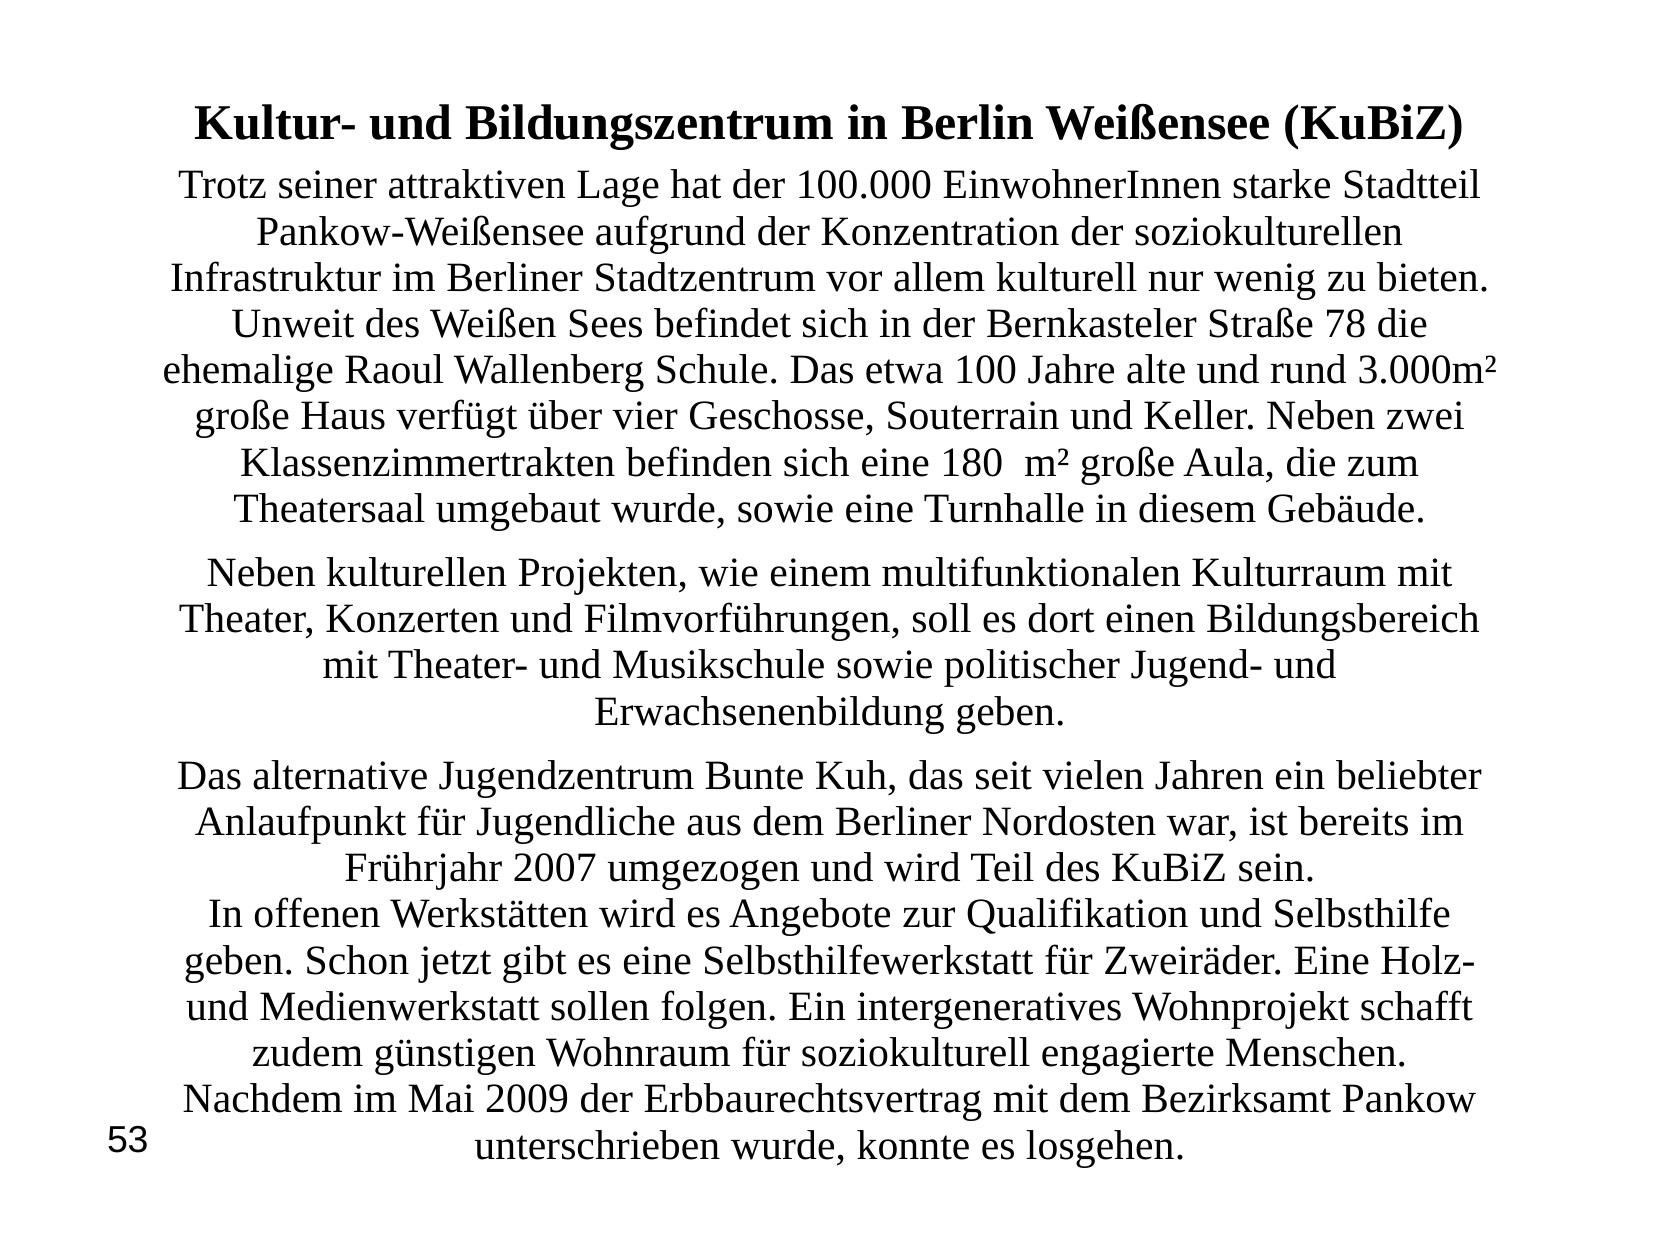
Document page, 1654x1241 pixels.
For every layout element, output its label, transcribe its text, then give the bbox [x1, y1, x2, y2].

text_box Kultur- und Bildungszentrum in Berlin Weißensee (KuBiZ) Trotz seiner attraktiven Lage hat der 100.000 EinwohnerInnen starke Stadtteil Pankow-Weißensee aufgrund der Konzentration der soziokulturellen Infrastruktur im Berliner Stadtzentrum vor allem kulturell nur wenig zu bieten. Unweit des Weißen Sees befindet sich in der Bernkasteler Straße 78 die ehemalige Raoul Wallenberg Schule. Das etwa 100 Jahre alte und rund 3.000m² große Haus verfügt über vier Geschosse, Souterrain und Keller. Neben zwei Klassenzimmertrakten befinden sich eine 180 m² große Aula, die zum Theatersaal umgebaut wurde, sowie eine Turnhalle in diesem Gebäude. Neben kulturellen Projekten, wie einem multifunktionalen Kulturraum mit Theater, Konzerten und Filmvorführungen, soll es dort einen Bildungsbereich mit Theater- und Musikschule sowie politischer Jugend- und Erwachsenenbildung geben. Das alternative Jugendzentrum Bunte Kuh, das seit vielen Jahren ein beliebter Anlaufpunkt für Jugendliche aus dem Berliner Nordosten war, ist bereits im Frührjahr 2007 umgezogen und wird Teil des KuBiZ sein. In offenen Werkstätten wird es Angebote zur Qualifikation und Selbsthilfe geben. Schon jetzt gibt es eine Selbsthilfewerkstatt für Zweiräder. Eine Holz- und Medienwerkstatt sollen folgen. Ein intergeneratives Wohnprojekt schafft zudem günstigen Wohnraum für soziokulturell engagierte Menschen. Nachdem im Mai 2009 der Erbbaurechtsvertrag mit dem Bezirksamt Pankow unterschrieben wurde, konnte es losgehen. [147, 87, 1536, 1176]
text_box <Nummer> [92, 1111, 310, 1182]
